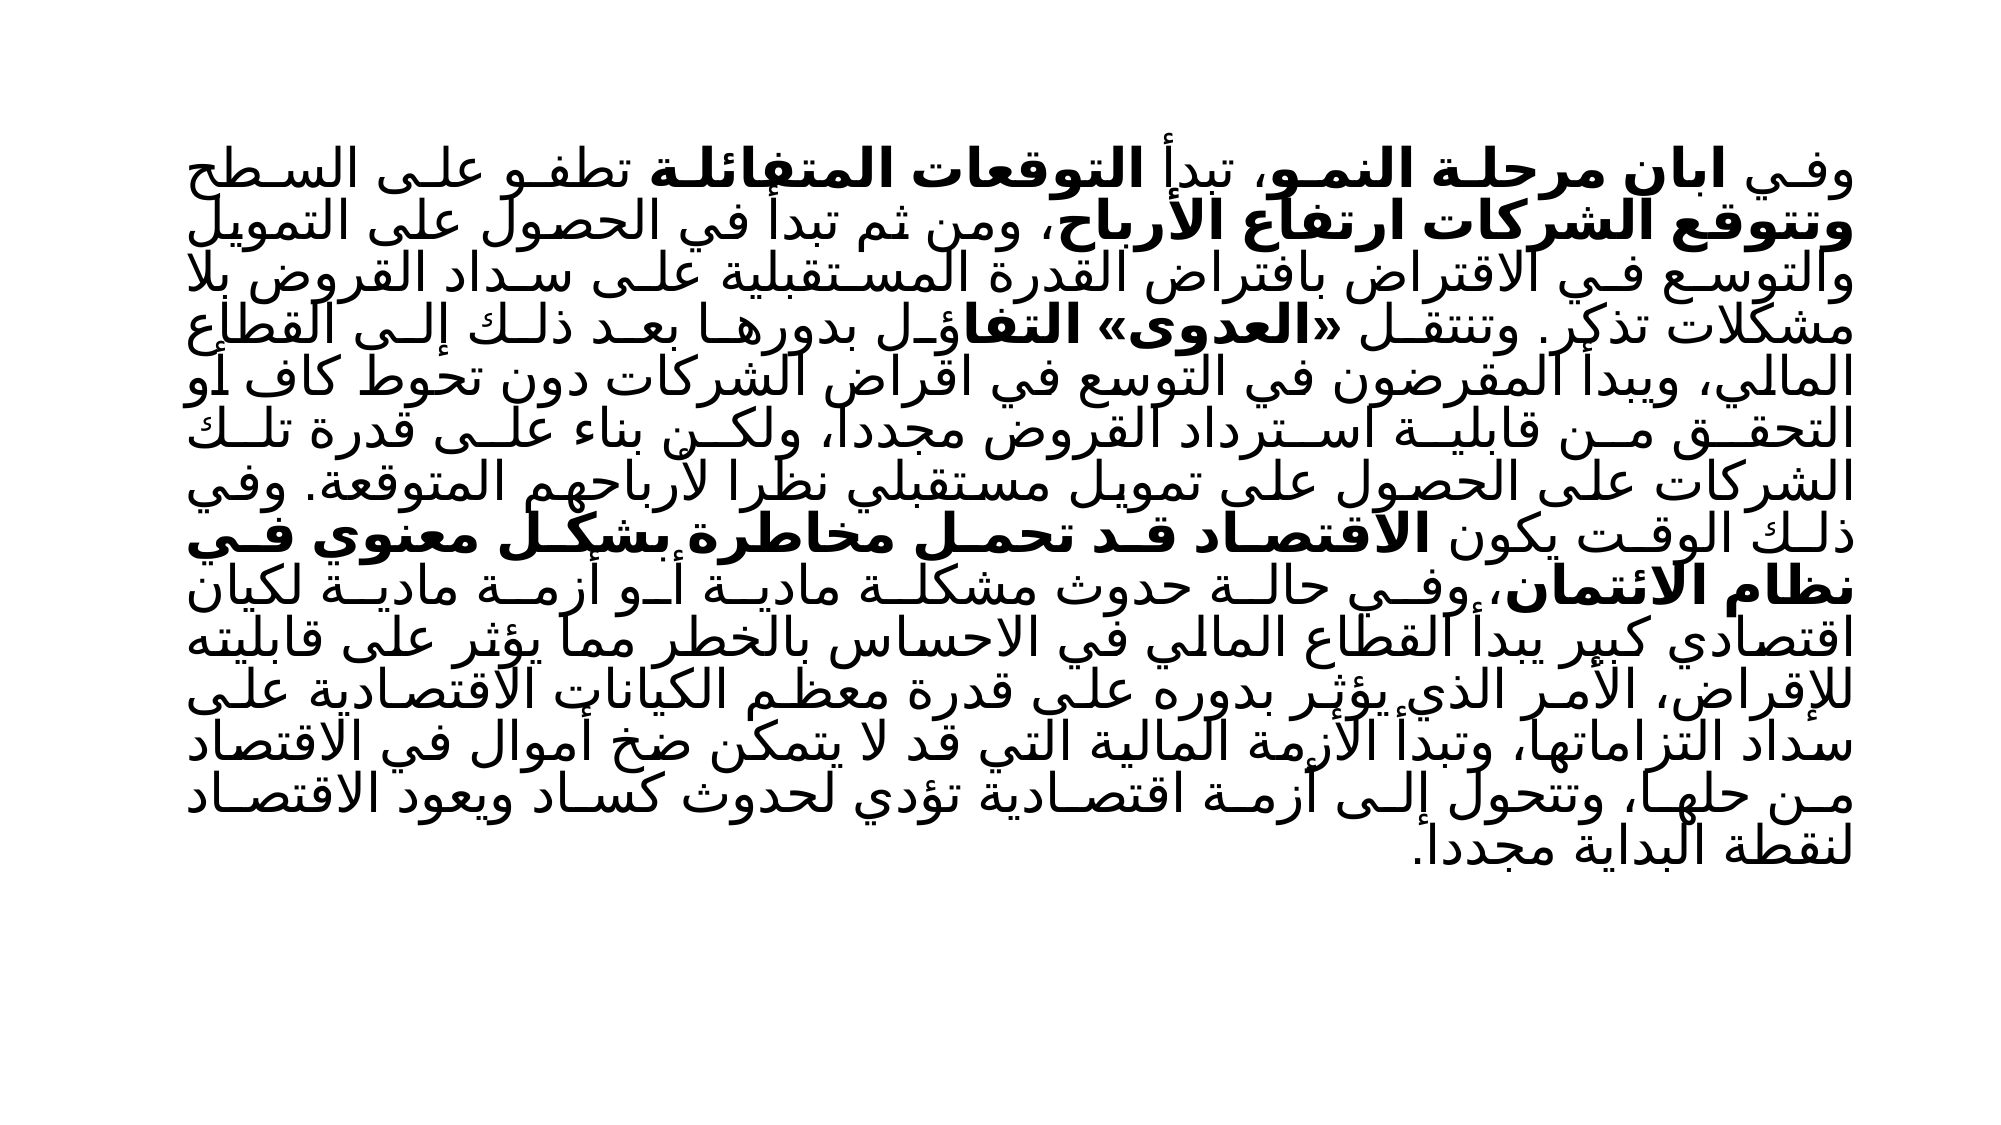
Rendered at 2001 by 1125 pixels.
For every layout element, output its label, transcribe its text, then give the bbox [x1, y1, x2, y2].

list وفي ابان مرحلة النمو، تبدأ التوقعات المتفائلة تطفو على السطح وتتوقع الشركات ارتفاع الأرباح، ومن ثم تبدأ في الحصول على التمويل والتوسع في الاقتراض بافتراض القدرة المستقبلية على سداد القروض بلا مشكلات تذكر. وتنتقل «العدوى» التفاؤل بدورها بعد ذلك إلى القطاع المالي، ويبدأ المقرضون في التوسع في اقراض الشركات دون تحوط كاف أو التحقق من قابلية استرداد القروض مجددا، ولكن بناء على قدرة تلك الشركات على الحصول على تمويل مستقبلي نظرا لأرباحهم المتوقعة. وفي ذلك الوقت يكون الاقتصاد قد تحمل مخاطرة بشكل معنوي في نظام الائتمان، وفي حالة حدوث مشكلة مادية أو أزمة مادية لكيان اقتصادي كبير يبدأ القطاع المالي في الاحساس بالخطر مما يؤثر على قابليته للإقراض، الأمر الذي يؤثر بدوره على قدرة معظم الكيانات الاقتصادية على سداد التزاماتها، وتبدأ الأزمة المالية التي قد لا يتمكن ضخ أموال في الاقتصاد من حلها، وتتحول إلى أزمة اقتصادية تؤدي لحدوث كساد ويعود الاقتصاد لنقطة البداية مجددا. [170, 137, 1872, 890]
